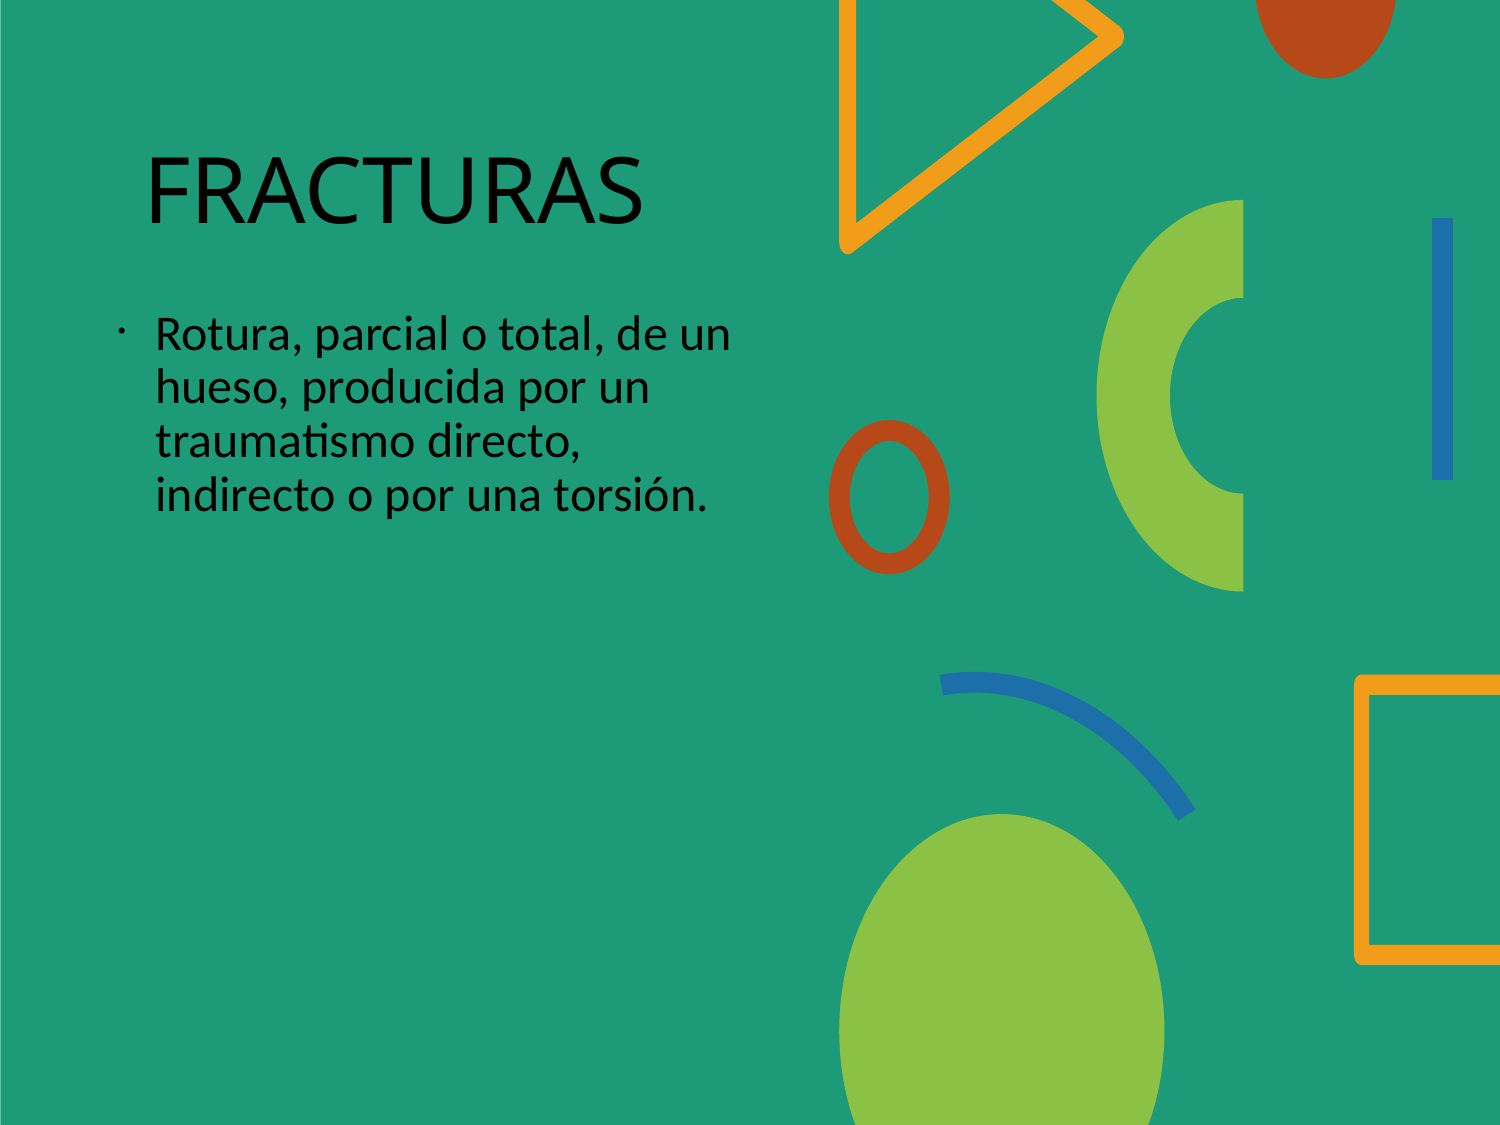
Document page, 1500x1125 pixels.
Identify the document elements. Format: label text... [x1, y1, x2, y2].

text_box [0, 0, 1500, 1125]
text_box FRACTURAS [128, 84, 812, 303]
list Rotura, parcial o total, de un hueso, producida por un traumatismo directo, indirecto o por una torsión. [103, 299, 787, 1014]
